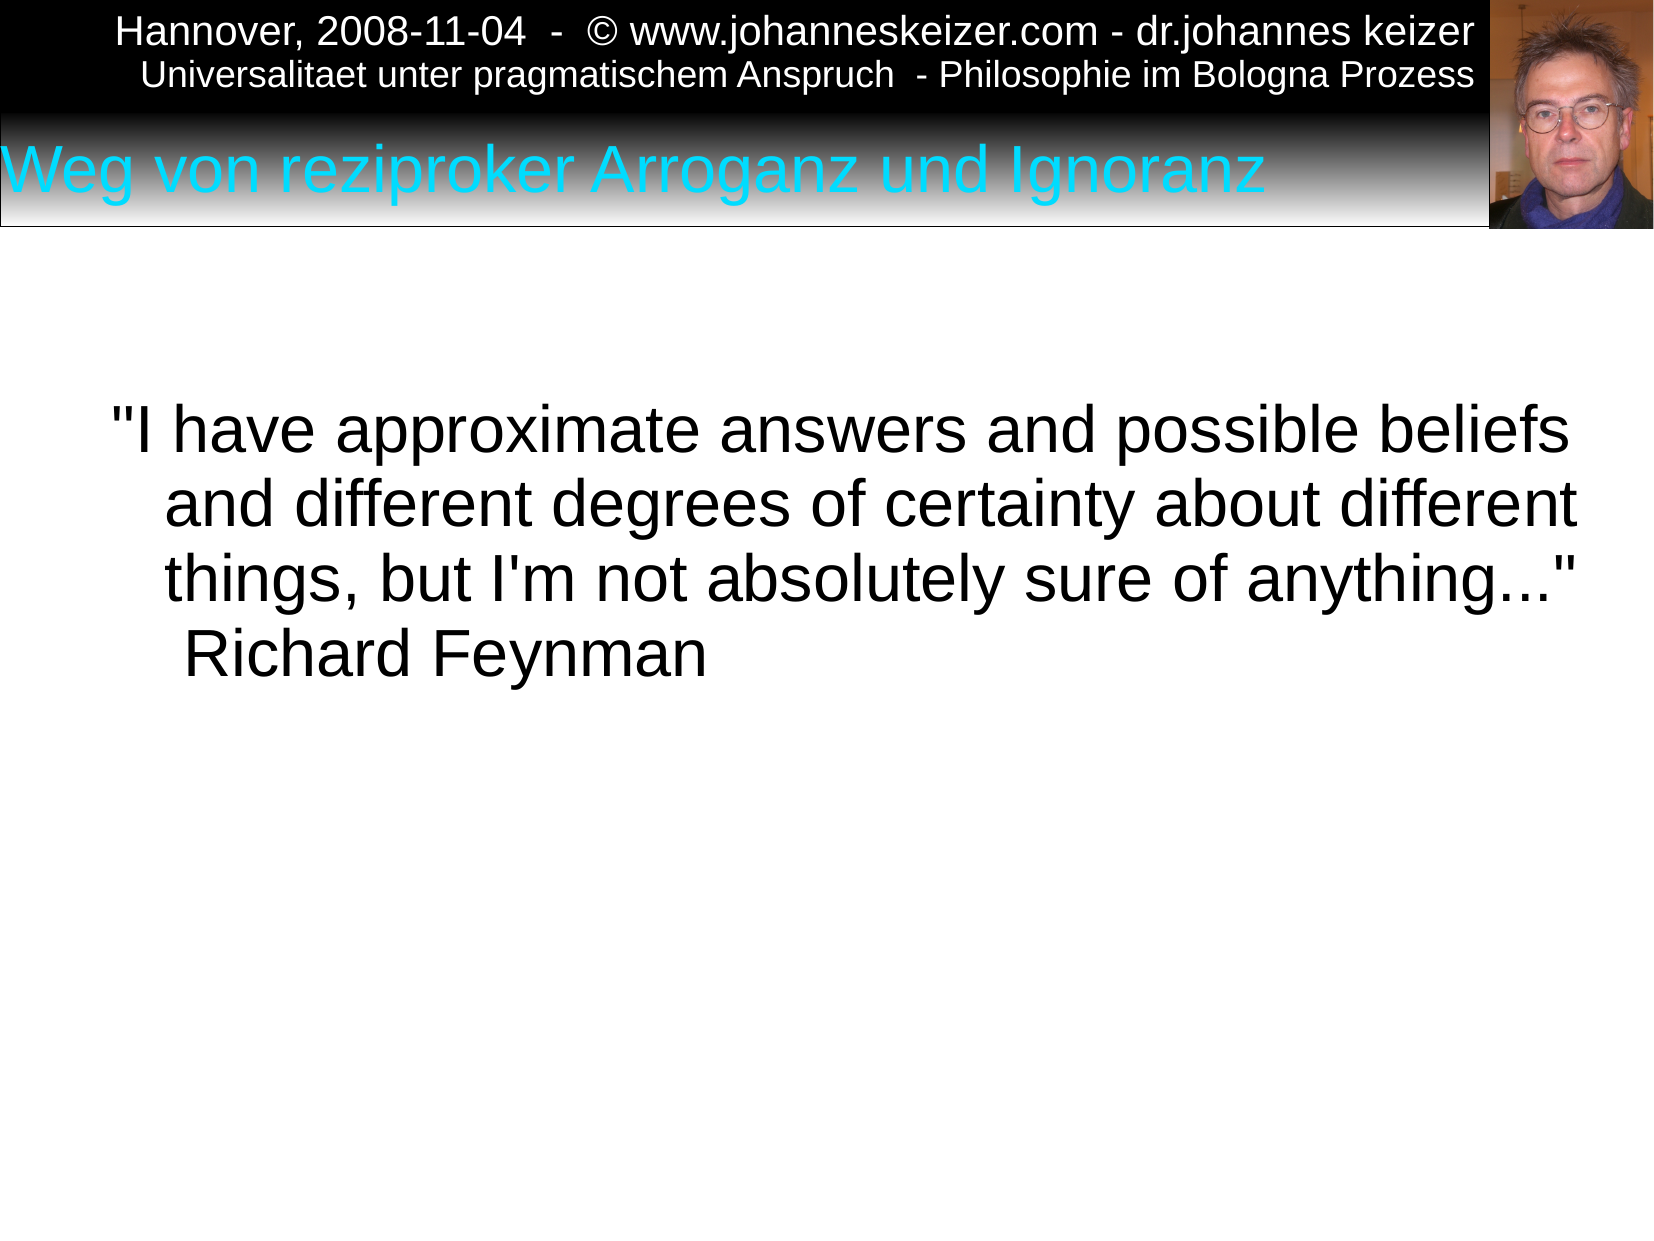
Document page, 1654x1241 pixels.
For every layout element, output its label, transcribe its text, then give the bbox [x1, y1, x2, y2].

picture [1489, 0, 1654, 229]
title Weg von reziproker Arroganz und Ignoranz [0, 112, 1490, 227]
list "I have approximate answers and possible beliefs and different degrees of certainty about different things, but I'm not absolutely sure of anything..." Richard Feynman [93, 287, 1583, 1183]
